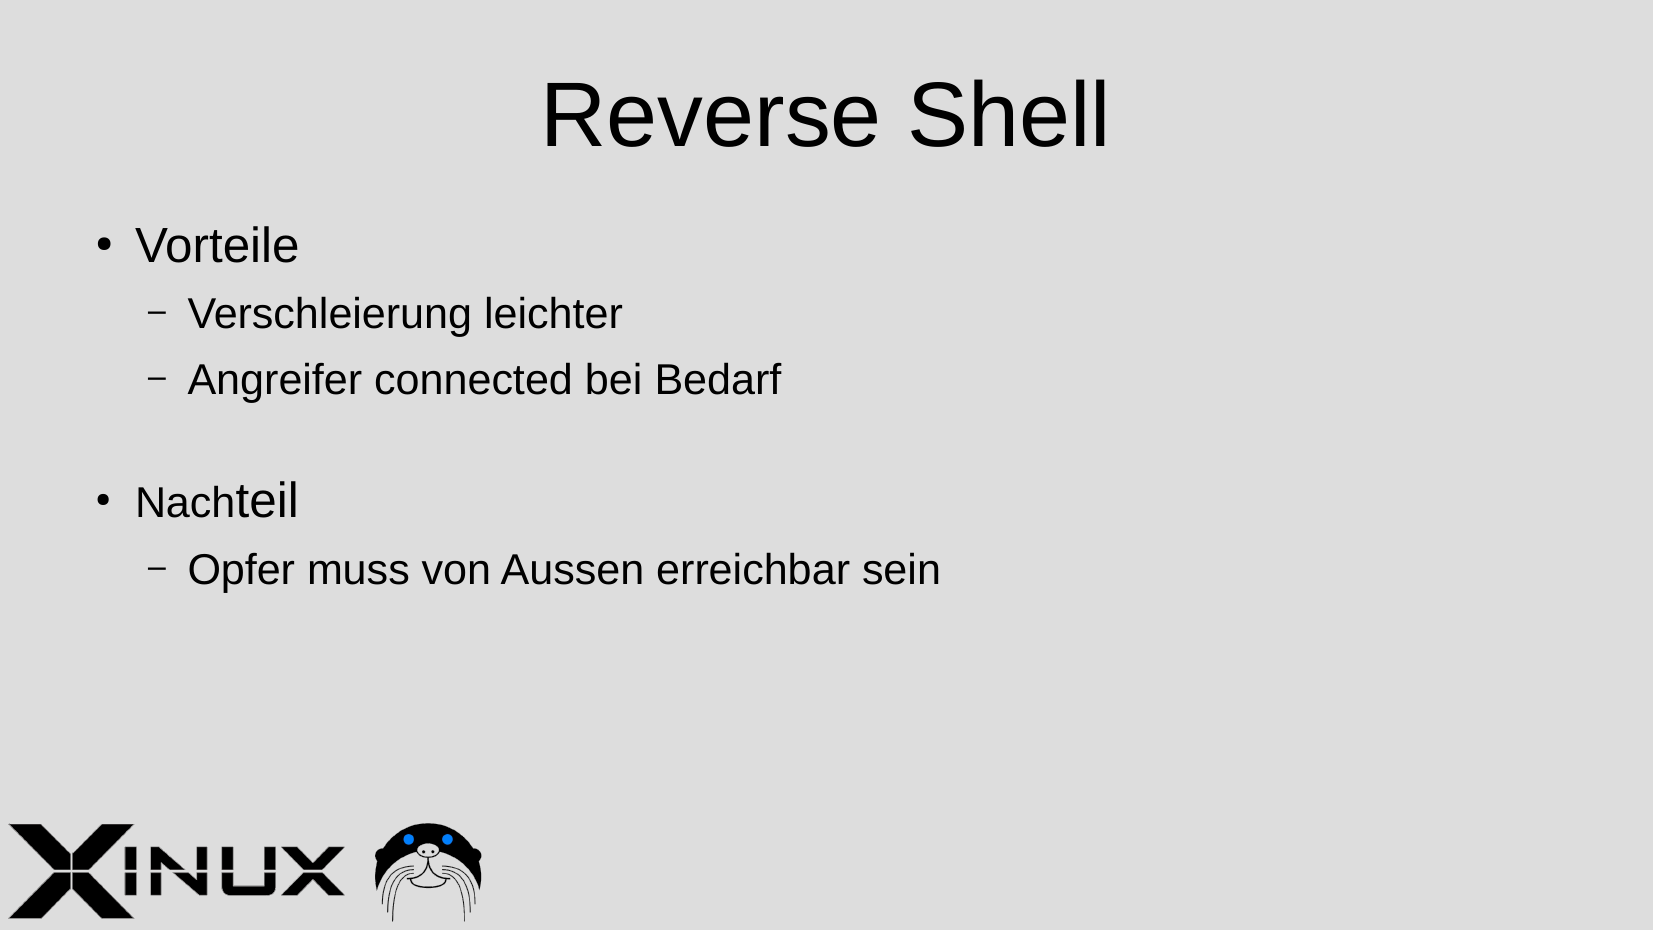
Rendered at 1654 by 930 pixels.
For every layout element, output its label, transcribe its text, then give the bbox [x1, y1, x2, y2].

list Vorteile Verschleierung leichter Angreifer connected bei Bedarf Nachteil Opfer muss von Aussen erreichbar sein [82, 217, 1571, 757]
picture [0, 813, 488, 929]
title Reverse Shell [82, 37, 1571, 193]
